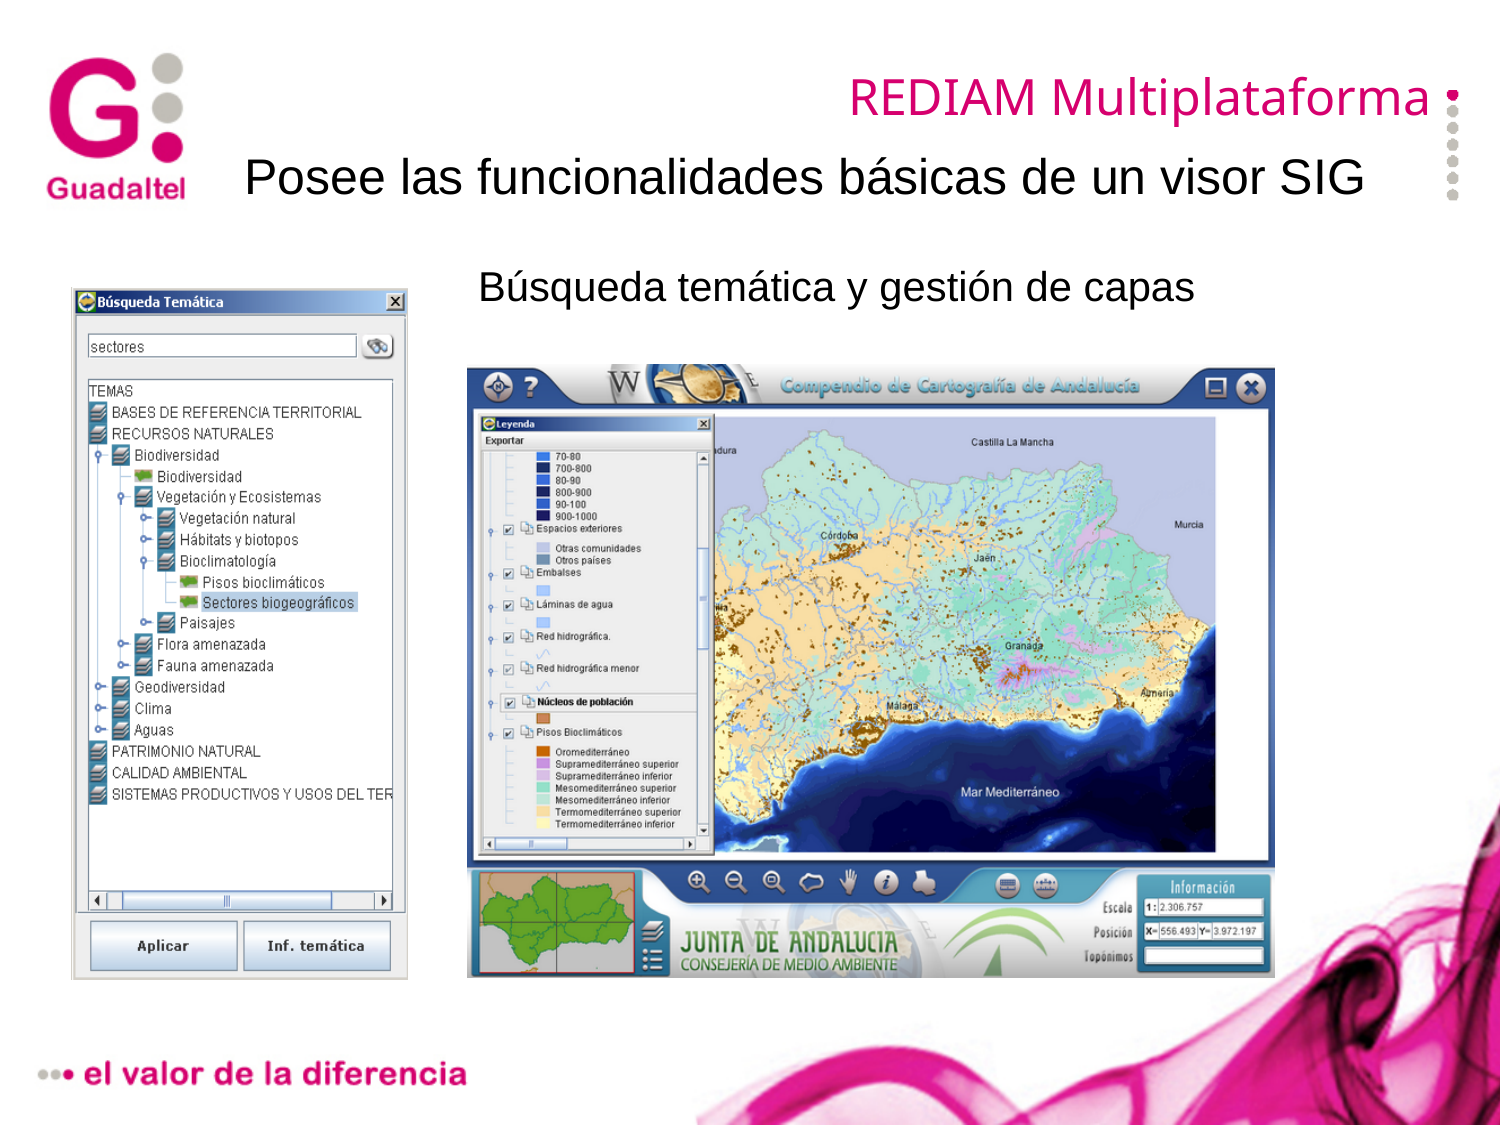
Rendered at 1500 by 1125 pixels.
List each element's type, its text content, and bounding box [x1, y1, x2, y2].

text_box REDIAM Multiplataforma [472, 54, 1447, 126]
text_box Búsqueda temática y gestión de capas [463, 255, 1277, 339]
text_box Posee las funcionalidades básicas de un visor SIG [230, 141, 1425, 239]
picture [0, 0, 1500, 1125]
